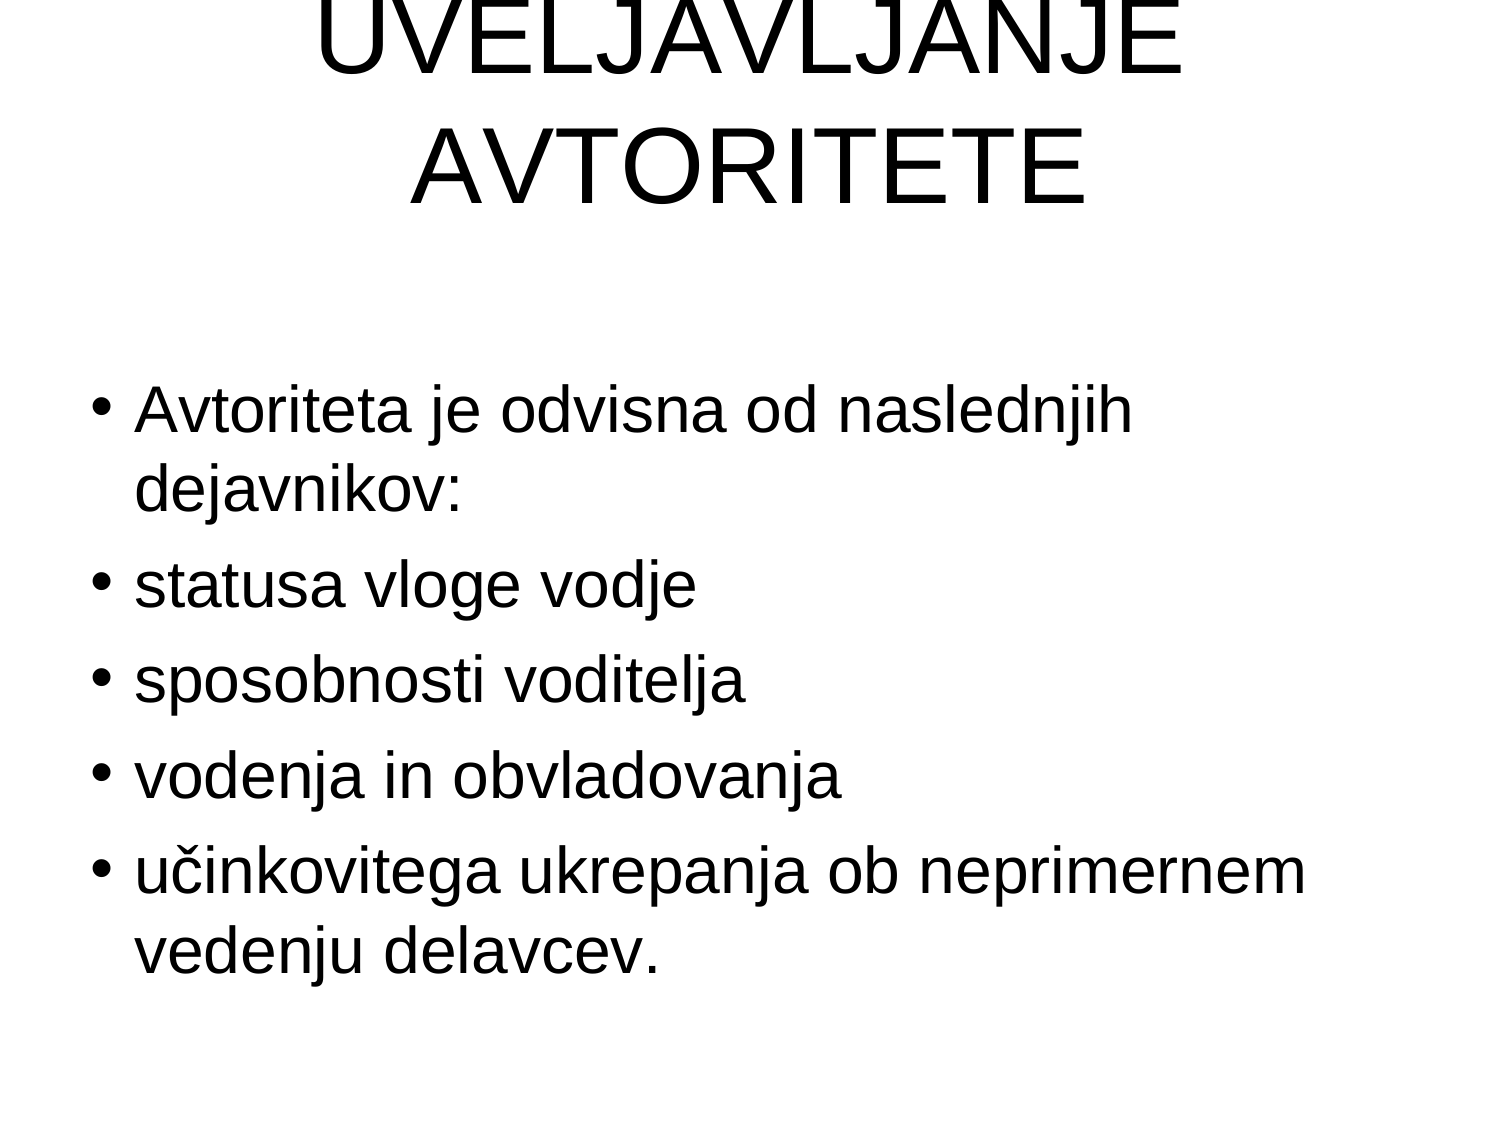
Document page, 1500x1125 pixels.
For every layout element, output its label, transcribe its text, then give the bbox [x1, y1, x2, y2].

list Avtoriteta je odvisna od naslednjih dejavnikov: statusa vloge vodje sposobnosti voditelja vodenja in obvladovanja učinkovitega ukrepanja ob neprimernem vedenju delavcev. [74, 262, 1421, 1002]
title UVELJAVLJANJE AVTORITETE [75, 0, 1426, 233]
